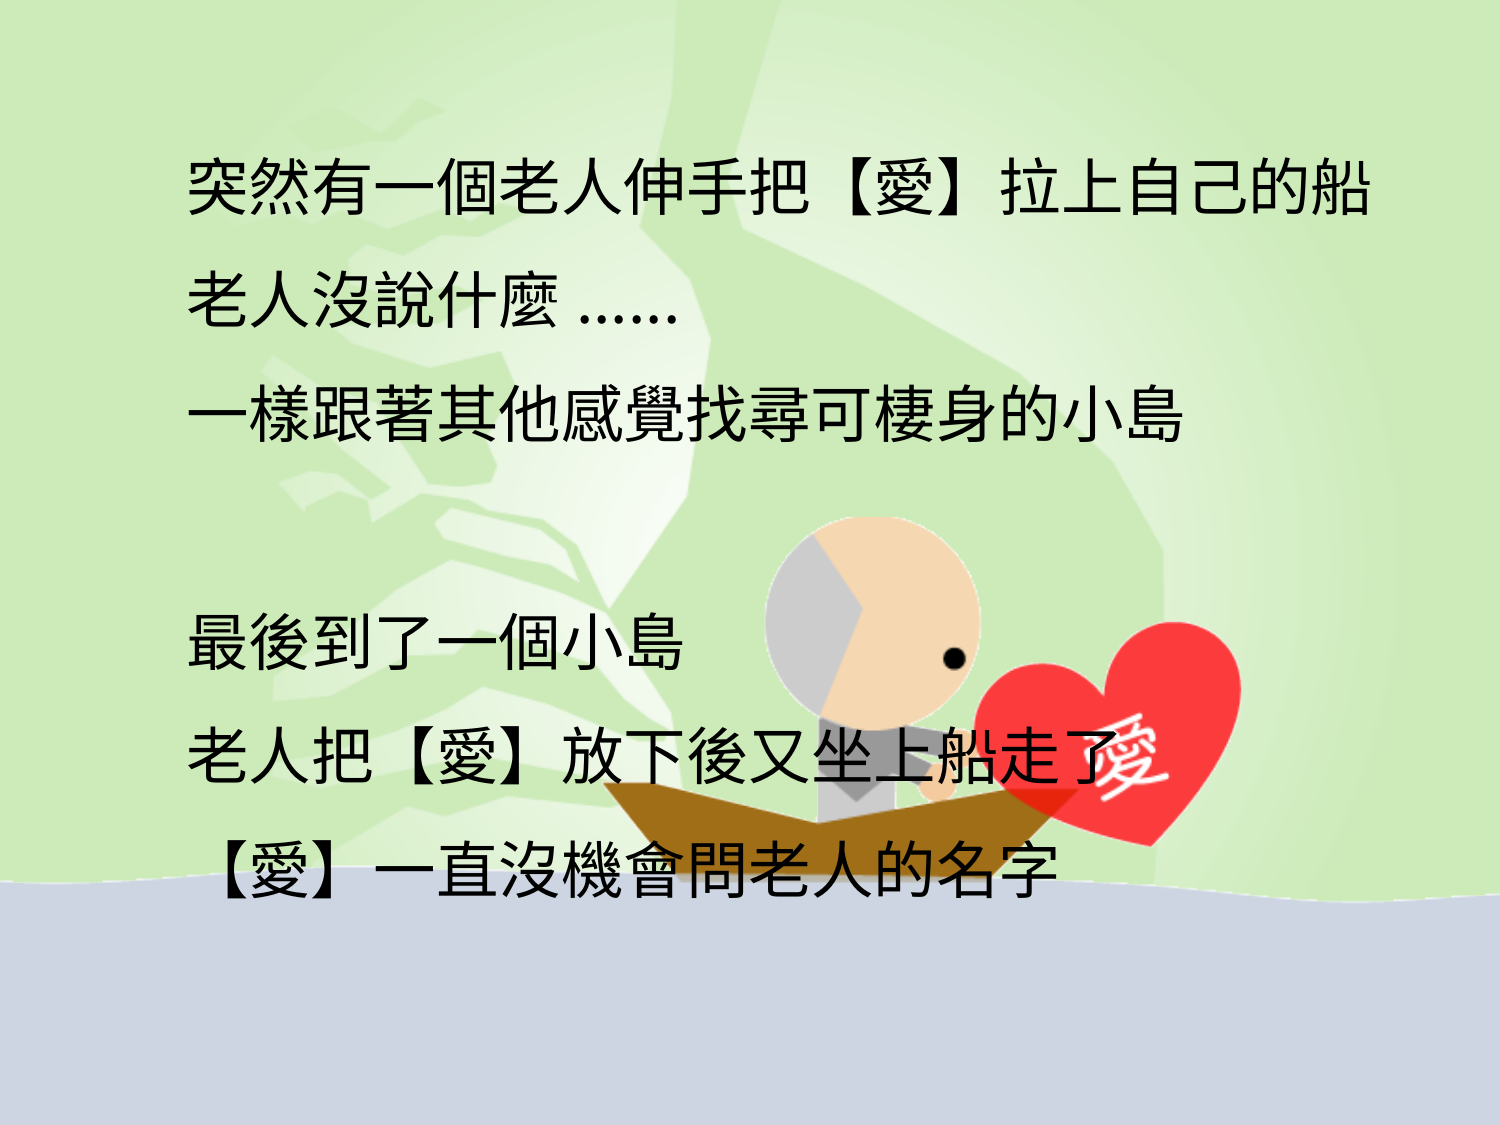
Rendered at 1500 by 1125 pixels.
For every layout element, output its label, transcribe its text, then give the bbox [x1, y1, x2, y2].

picture [0, 0, 1500, 1125]
text_box 突然有一個老人伸手把【愛】拉上自己的船 老人沒說什麼...... 一樣跟著其他感覺找尋可棲身的小島 最後到了一個小島 老人把【愛】放下後又坐上船走了 【愛】一直沒機會問老人的名字 [171, 139, 1400, 915]
